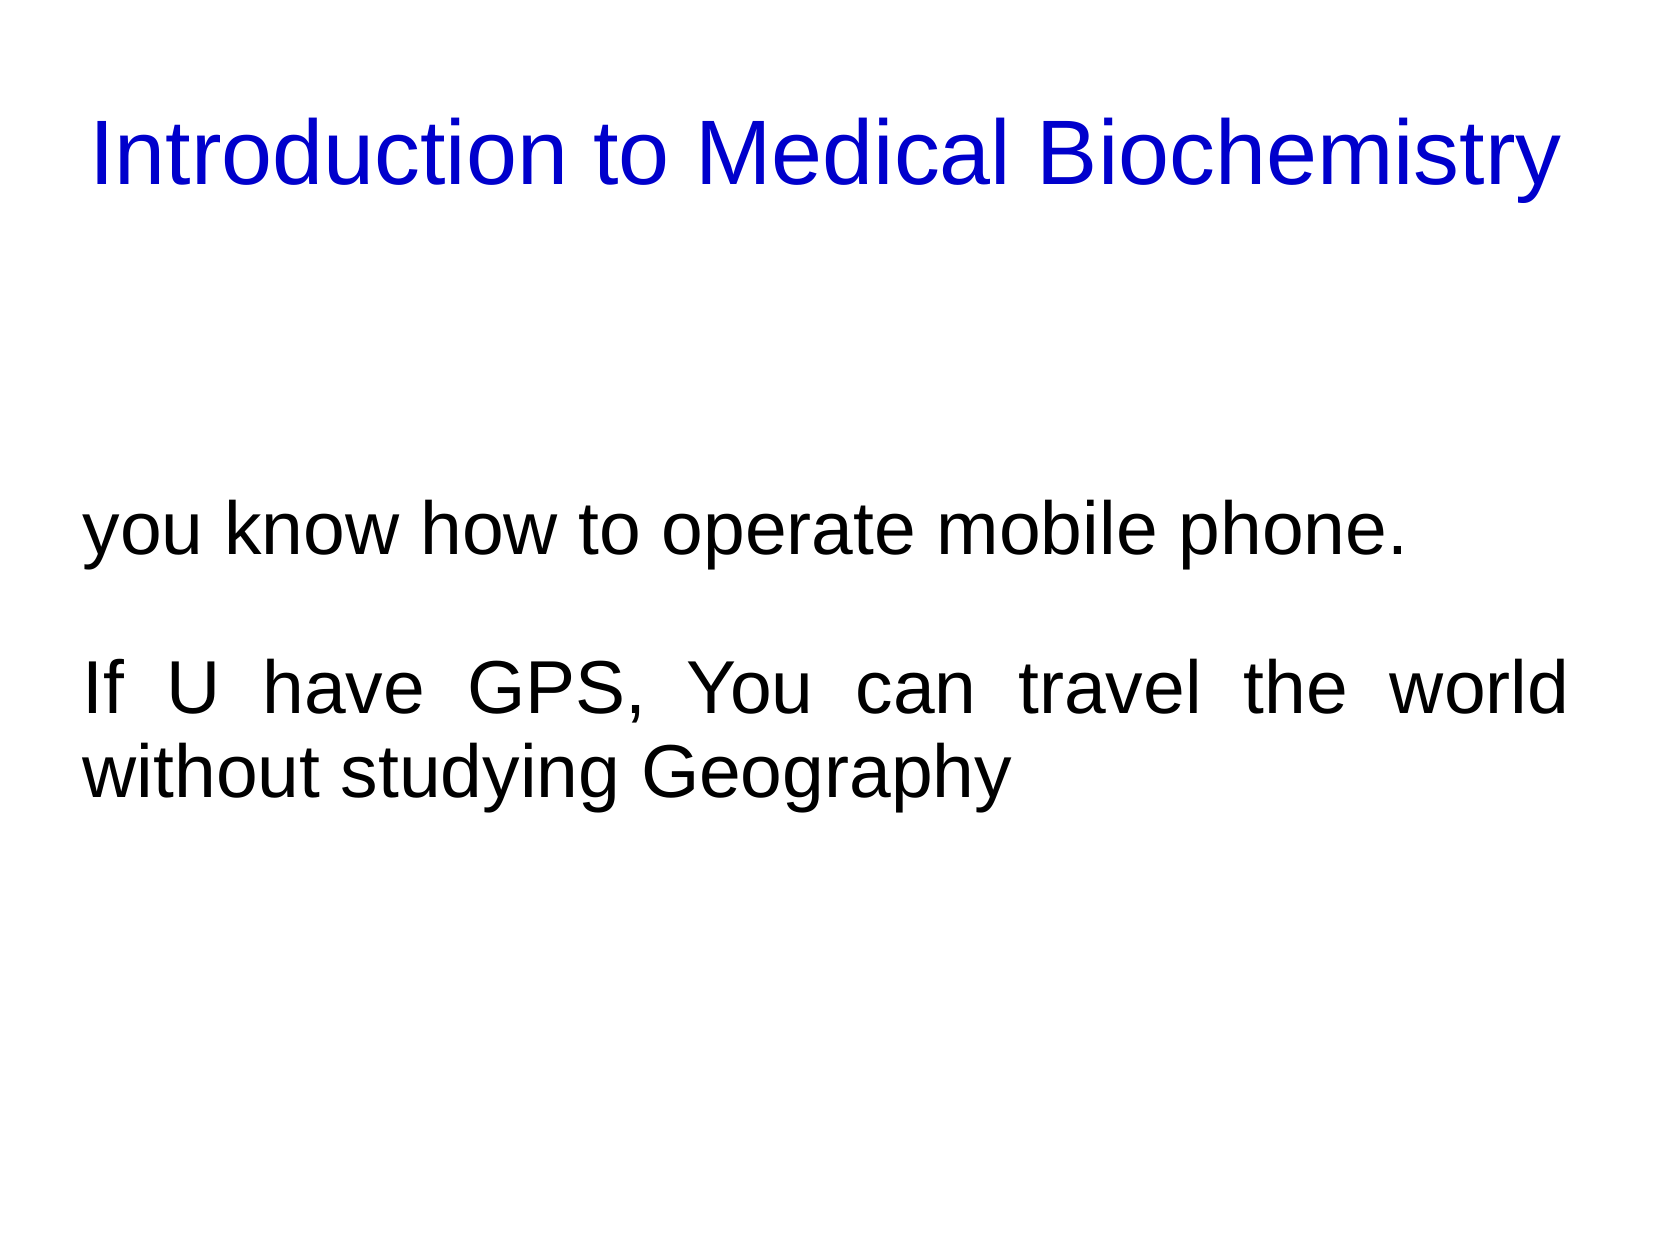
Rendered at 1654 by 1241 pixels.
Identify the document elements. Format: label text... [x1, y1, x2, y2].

title Introduction to Medical Biochemistry [82, 49, 1571, 257]
subtitle you know how to operate mobile phone. If U have GPS, You can travel the world without studying Geography [82, 290, 1571, 1010]
